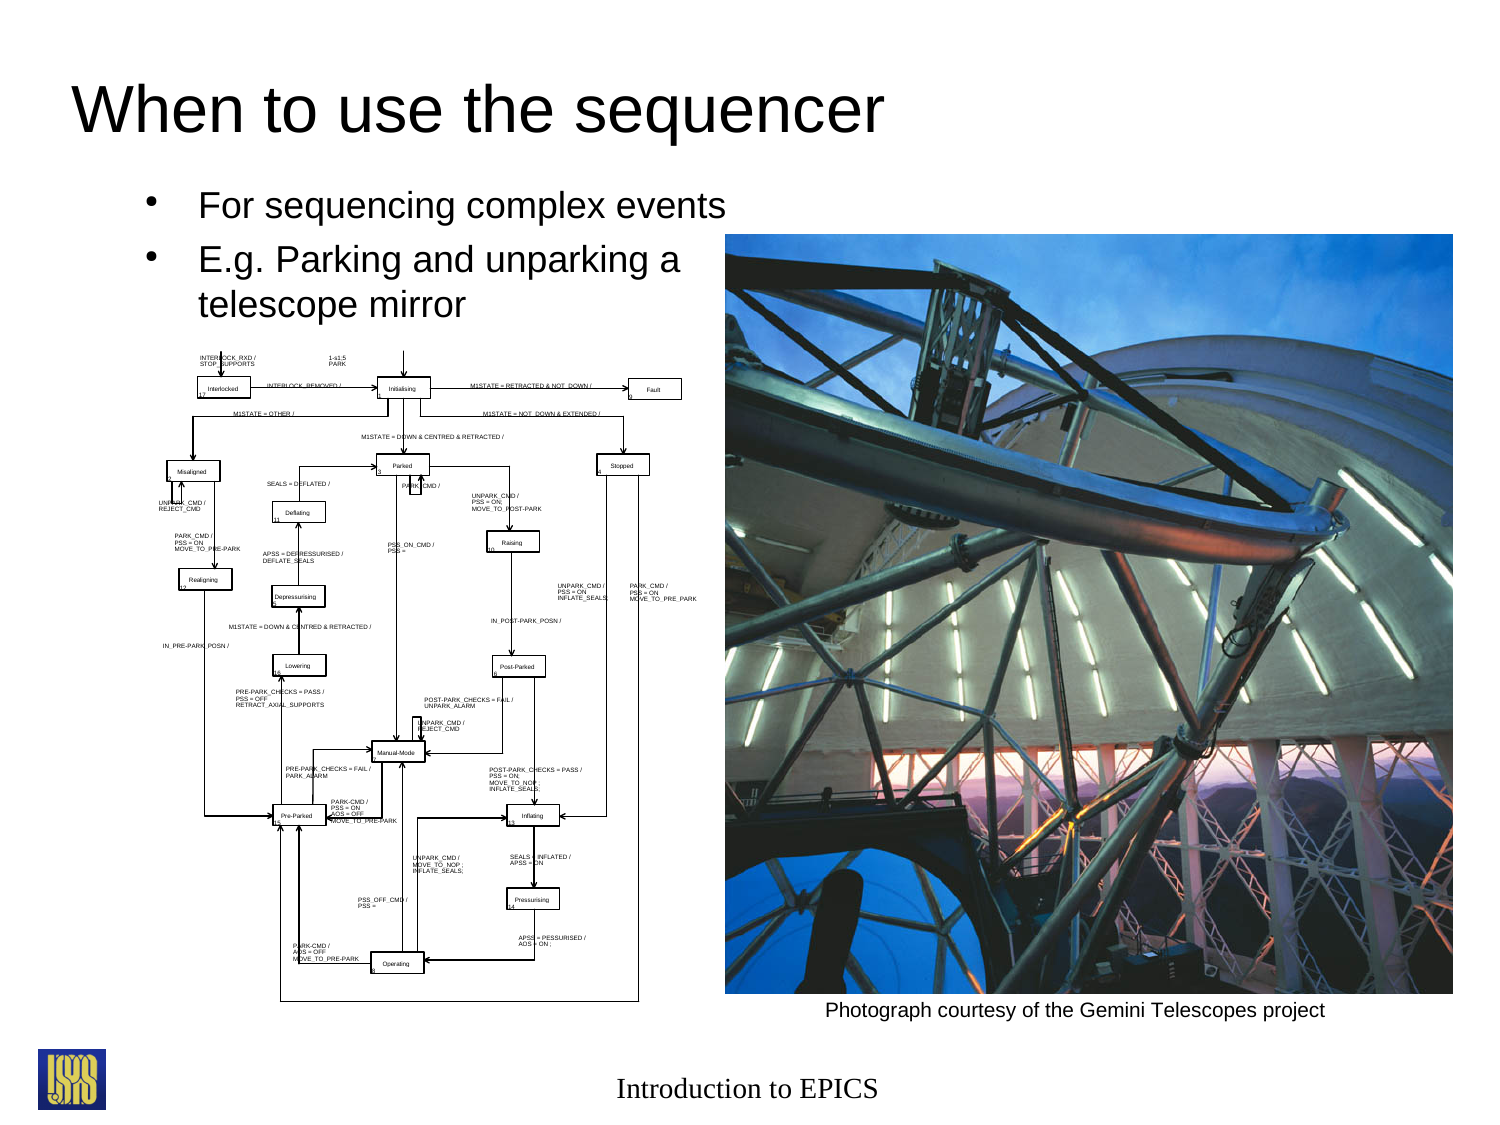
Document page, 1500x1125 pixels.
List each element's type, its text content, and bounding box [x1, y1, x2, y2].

picture [38, 1049, 106, 1110]
text_box Photograph courtesy of the Gemini Telescopes project [754, 988, 1397, 1029]
chart [141, 333, 718, 1024]
list For sequencing complex events E.g. Parking and unparking a telescope mirror [112, 172, 772, 333]
picture [725, 234, 1453, 995]
title When to use the sequencer [21, 65, 1459, 154]
